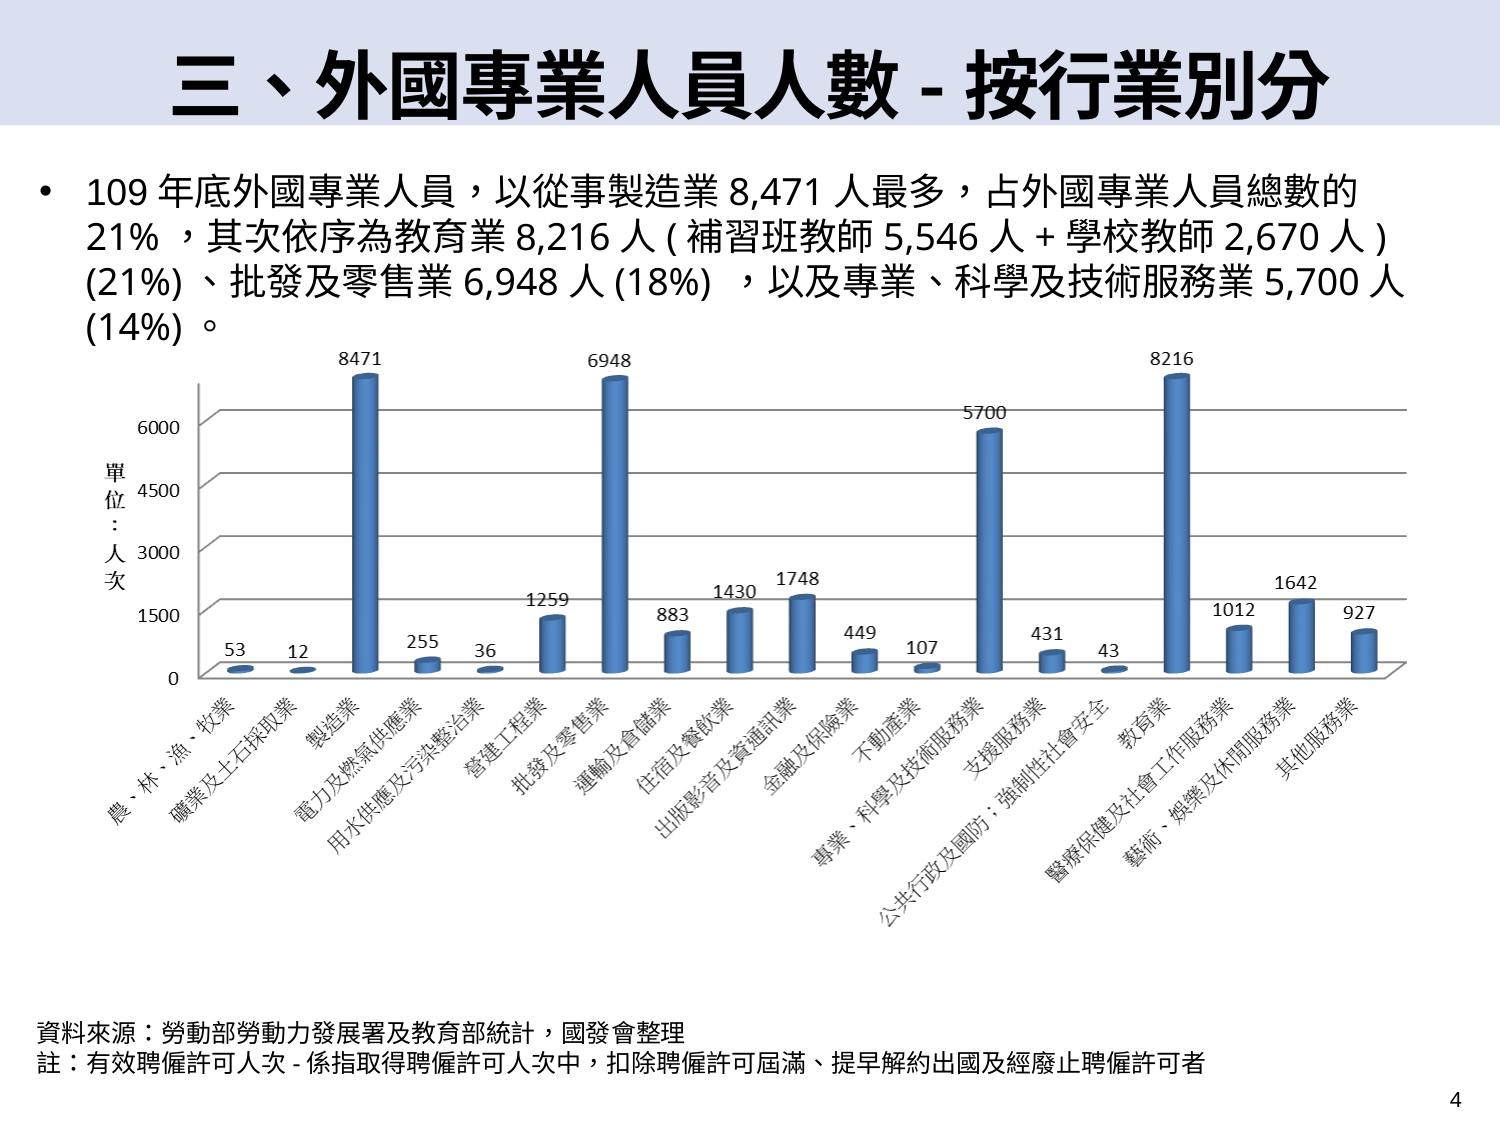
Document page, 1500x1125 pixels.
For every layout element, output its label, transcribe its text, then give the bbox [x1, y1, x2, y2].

title 三、外國專業人員人數-按行業別分 [75, 2, 1425, 160]
text_box 4 [1435, 1078, 1483, 1120]
text_box 109年底外國專業人員，以從事製造業8,471人最多，占外國專業人員總數的21%，其次依序為教育業8,216人(補習班教師5,546人+學校教師2,670人) (21%)、批發及零售業6,948人(18%) ，以及專業、科學及技術服務業5,700人(14%)。 [24, 160, 1483, 356]
text_box 資料來源：勞動部勞動力發展署及教育部統計，國發會整理 註：有效聘僱許可人次-係指取得聘僱許可人次中，扣除聘僱許可屆滿、提早解約出國及經廢止聘僱許可者 [21, 1010, 1416, 1086]
picture [34, 338, 1473, 949]
